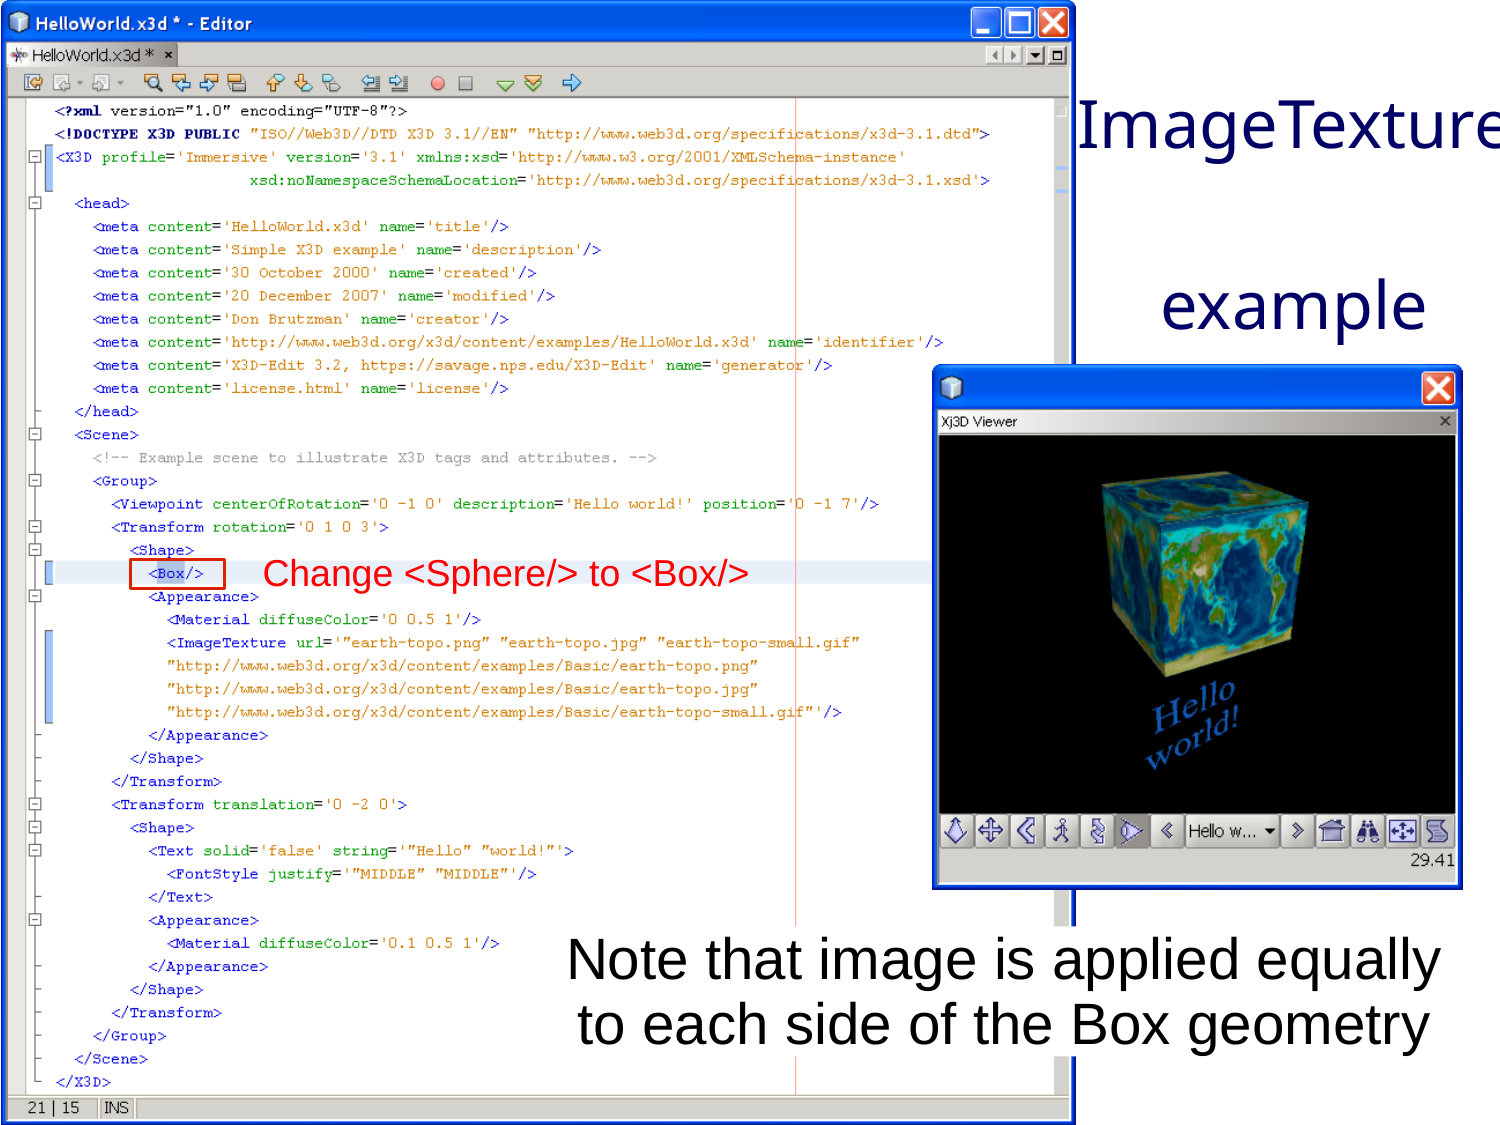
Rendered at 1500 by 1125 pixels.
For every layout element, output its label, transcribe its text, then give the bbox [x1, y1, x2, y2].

title ImageTexture example [1071, 119, 1500, 307]
text_box Note that image is applied equally to each side of the Box geometry [566, 926, 1444, 1057]
picture [1, 0, 1463, 1125]
text_box Change <Sphere/> to <Box/> [262, 552, 750, 595]
